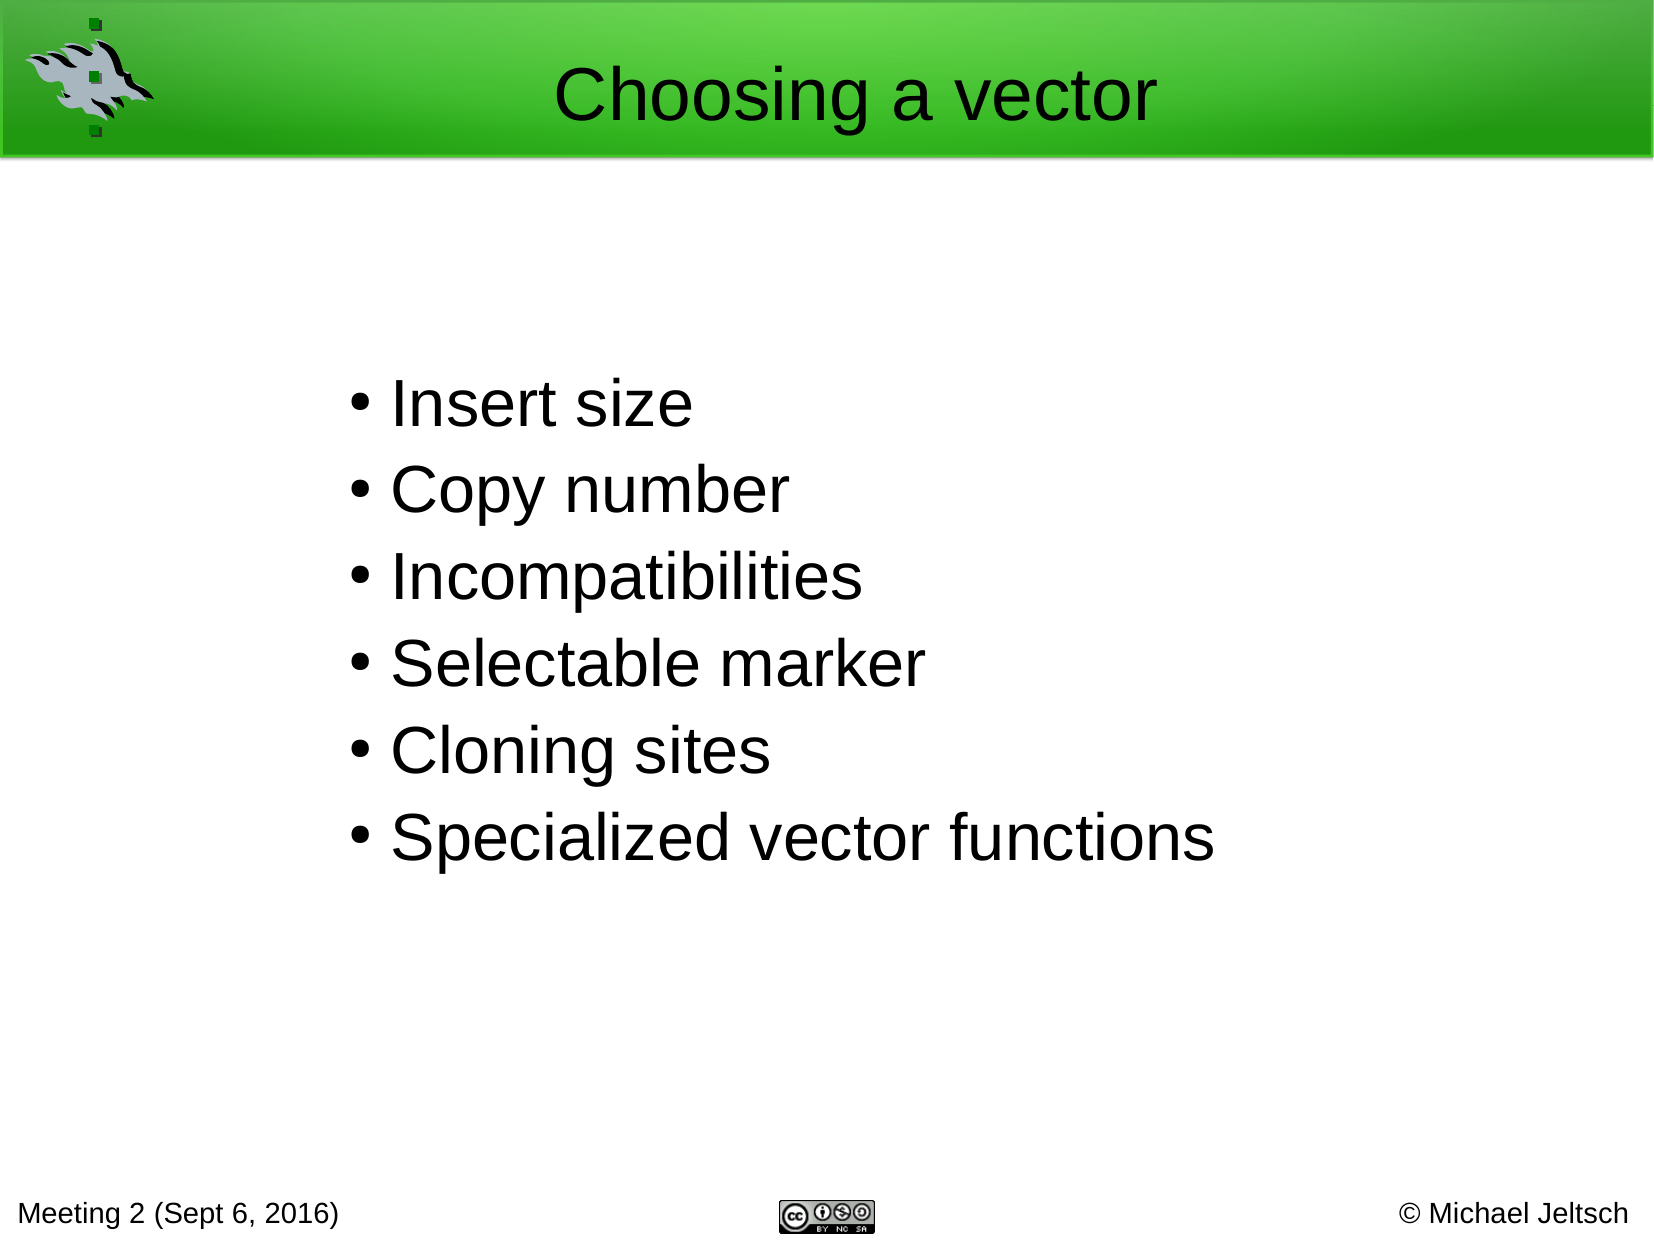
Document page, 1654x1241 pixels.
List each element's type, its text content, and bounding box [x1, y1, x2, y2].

subtitle Insert size Copy number Incompatibilities Selectable marker Cloning sites Specialized vector functions [348, 260, 1306, 980]
picture [779, 1200, 875, 1234]
title Choosing a vector [330, 23, 1382, 166]
